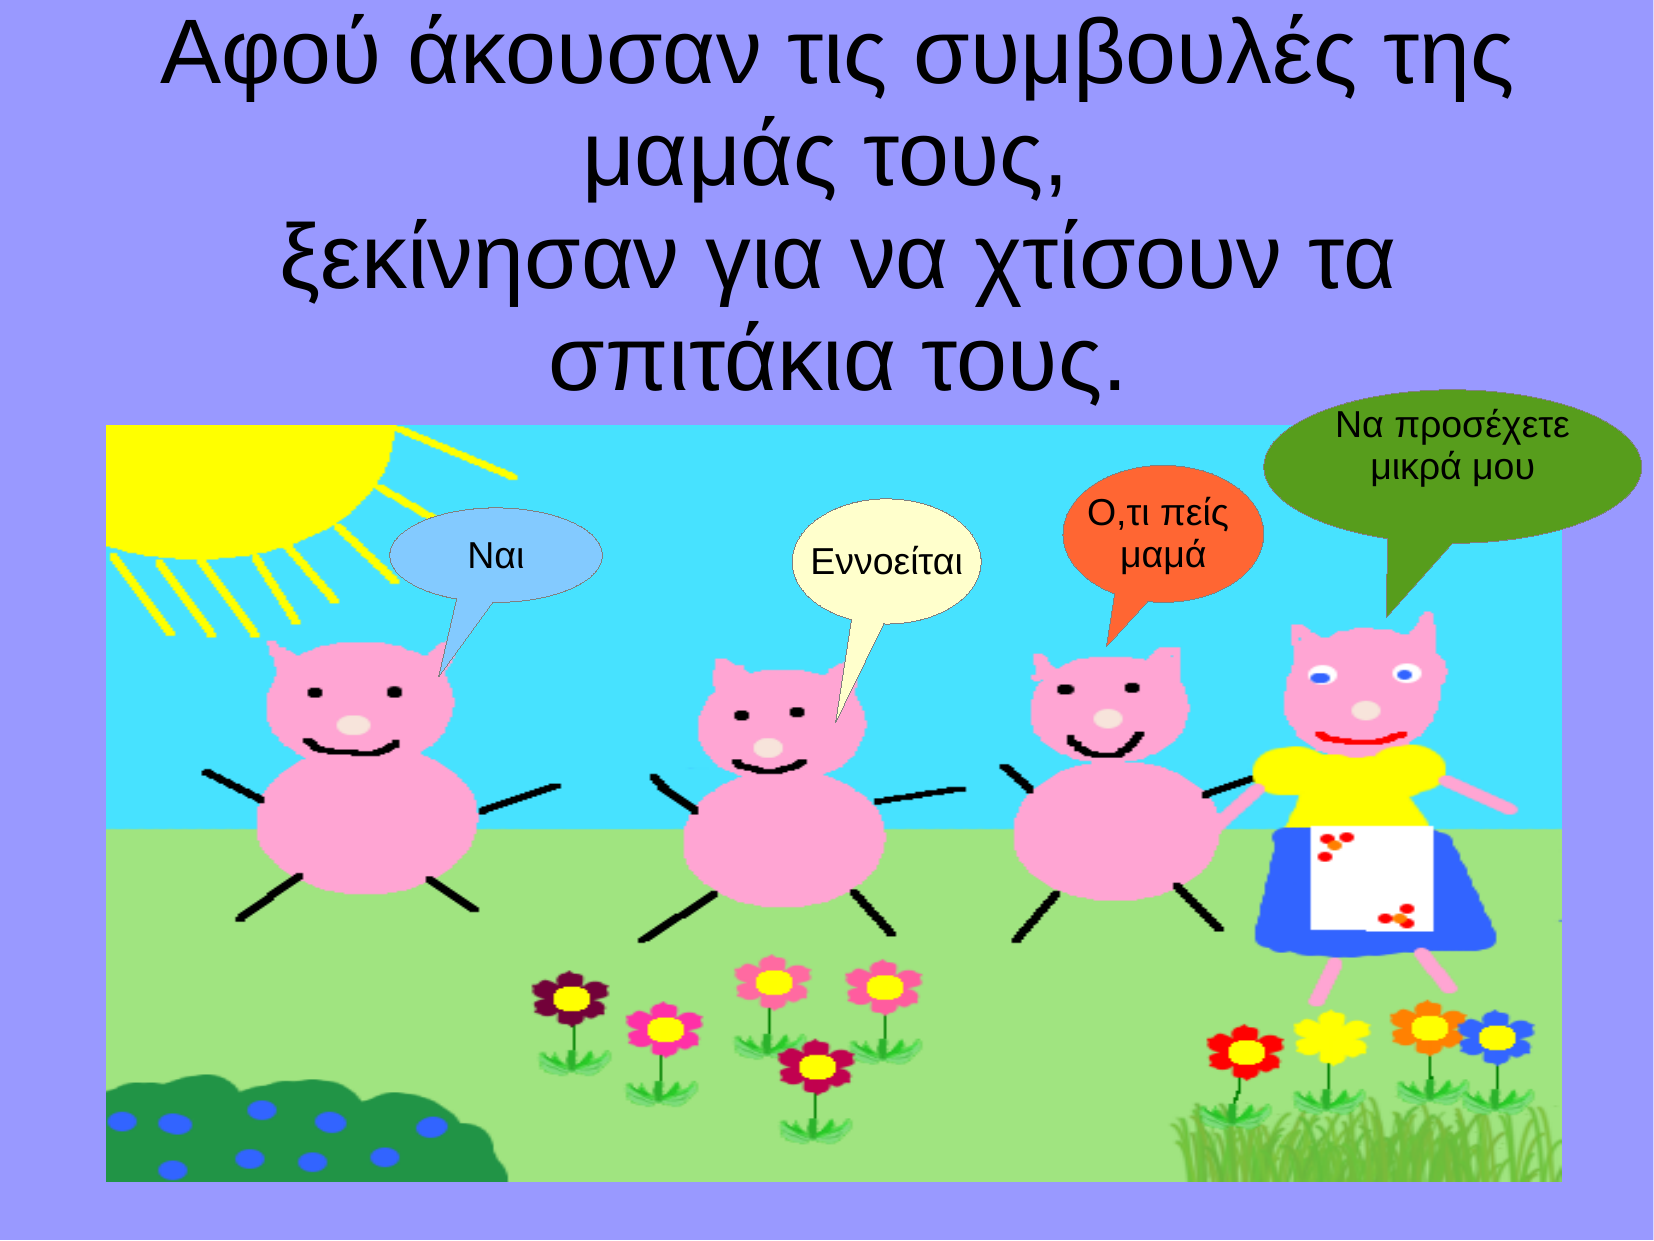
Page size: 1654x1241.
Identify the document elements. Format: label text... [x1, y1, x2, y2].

text_box Να προσέχετε μικρά μου [1263, 389, 1642, 618]
text_box Ναι [389, 507, 603, 677]
text_box Ο,τι πείς μαμά [1062, 465, 1264, 647]
text_box Εννοείται [792, 498, 982, 723]
title Αφού άκουσαν τις συμβουλές της μαμάς τους, ξεκίνησαν για να χτίσουν τα σπιτάκια τους. [94, 0, 1583, 513]
picture [106, 425, 1562, 1182]
